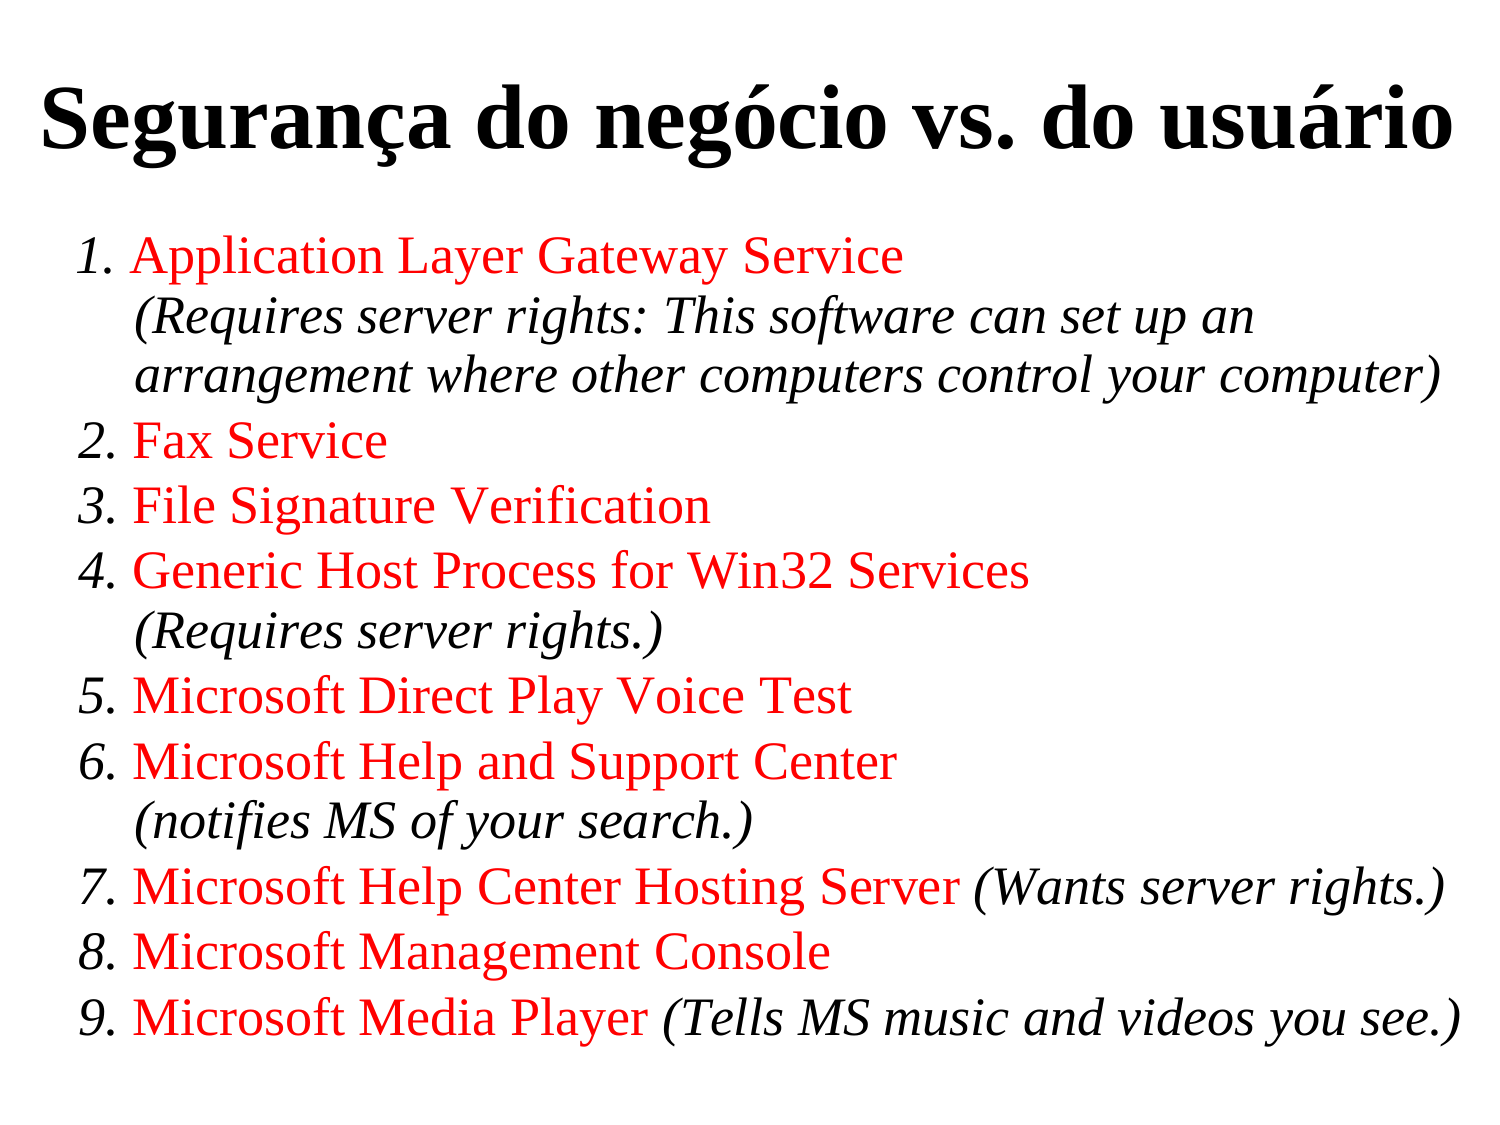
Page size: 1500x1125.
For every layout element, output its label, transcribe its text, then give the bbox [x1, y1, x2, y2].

title Segurança do negócio vs. do usuário [21, 23, 1476, 212]
text_box 1. Application Layer Gateway Service (Requires server rights: This software can set up an arrangement where other computers control your computer) 2. Fax Service 3. File Signature Verification 4. Generic Host Process for Win32 Services (Requires server rights.) 5. Microsoft Direct Play Voice Test 6. Microsoft Help and Support Center (notifies MS of your search.) 7. Microsoft Help Center Hosting Server (Wants server rights.) 8. Microsoft Management Console 9. Microsoft Media Player (Tells MS music and videos you see.) [35, 225, 1474, 1072]
